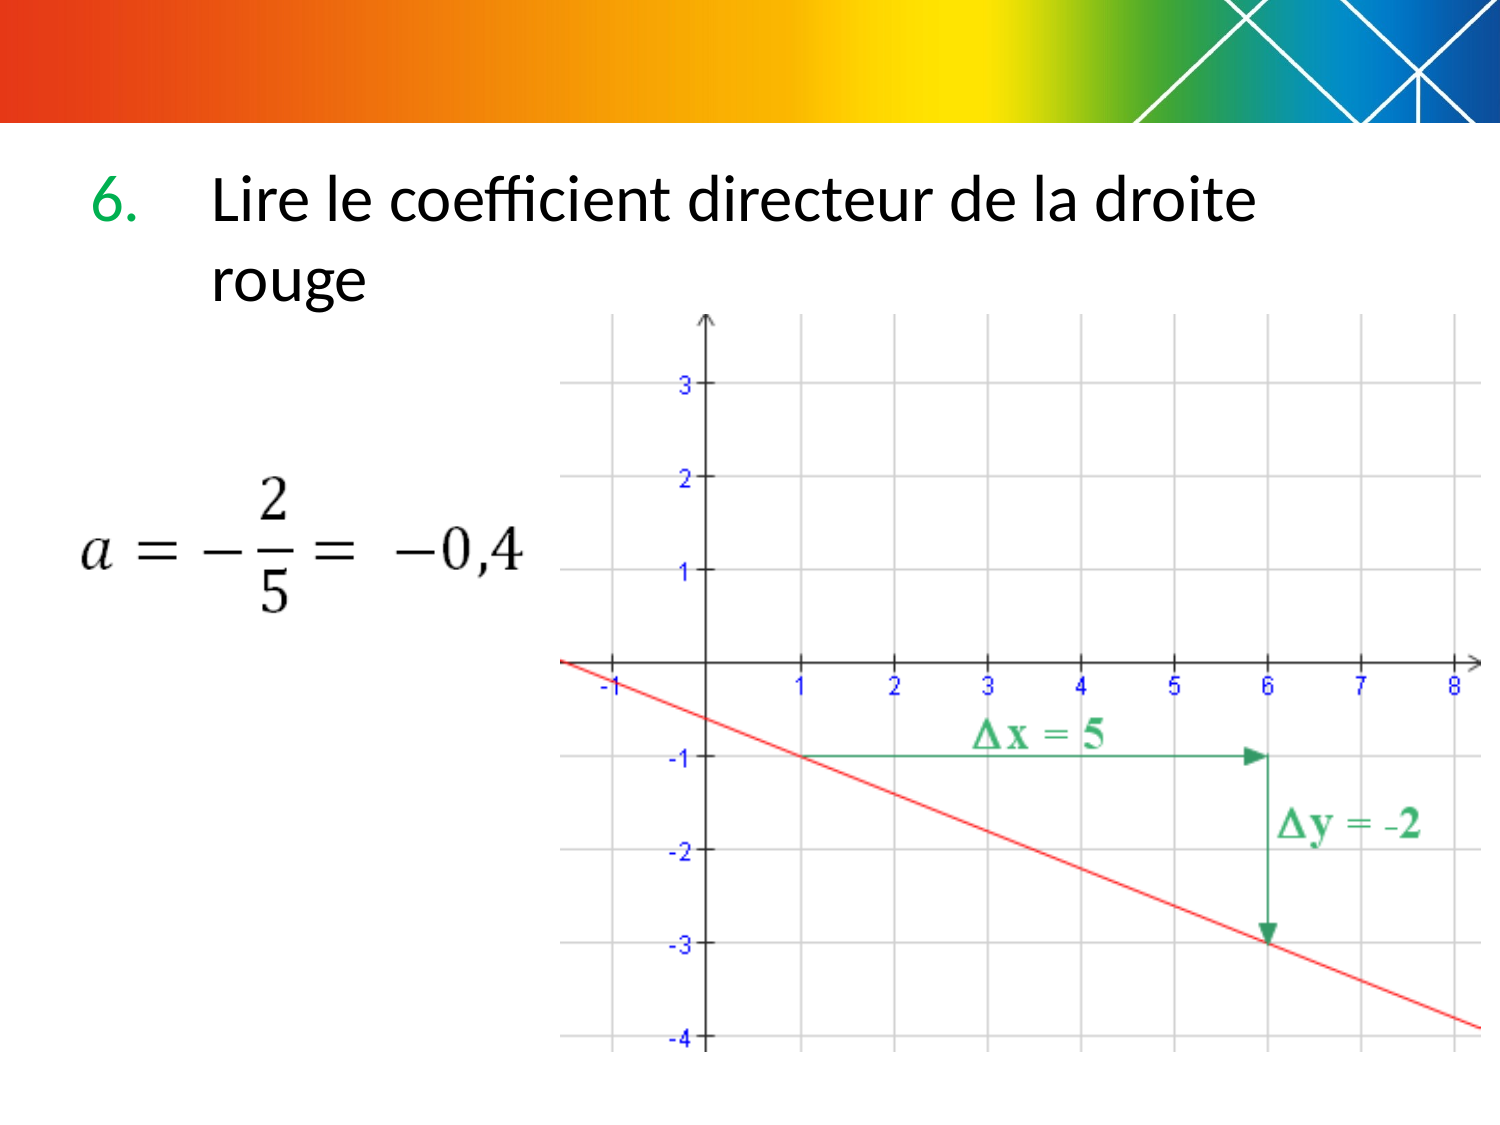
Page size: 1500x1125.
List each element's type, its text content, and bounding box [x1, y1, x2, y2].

picture [0, 0, 1359, 123]
picture [560, 314, 1481, 1052]
title Lire le coefficient directeur de la droite rouge [75, 146, 1426, 322]
picture [53, 456, 545, 646]
picture [1340, 0, 1500, 123]
